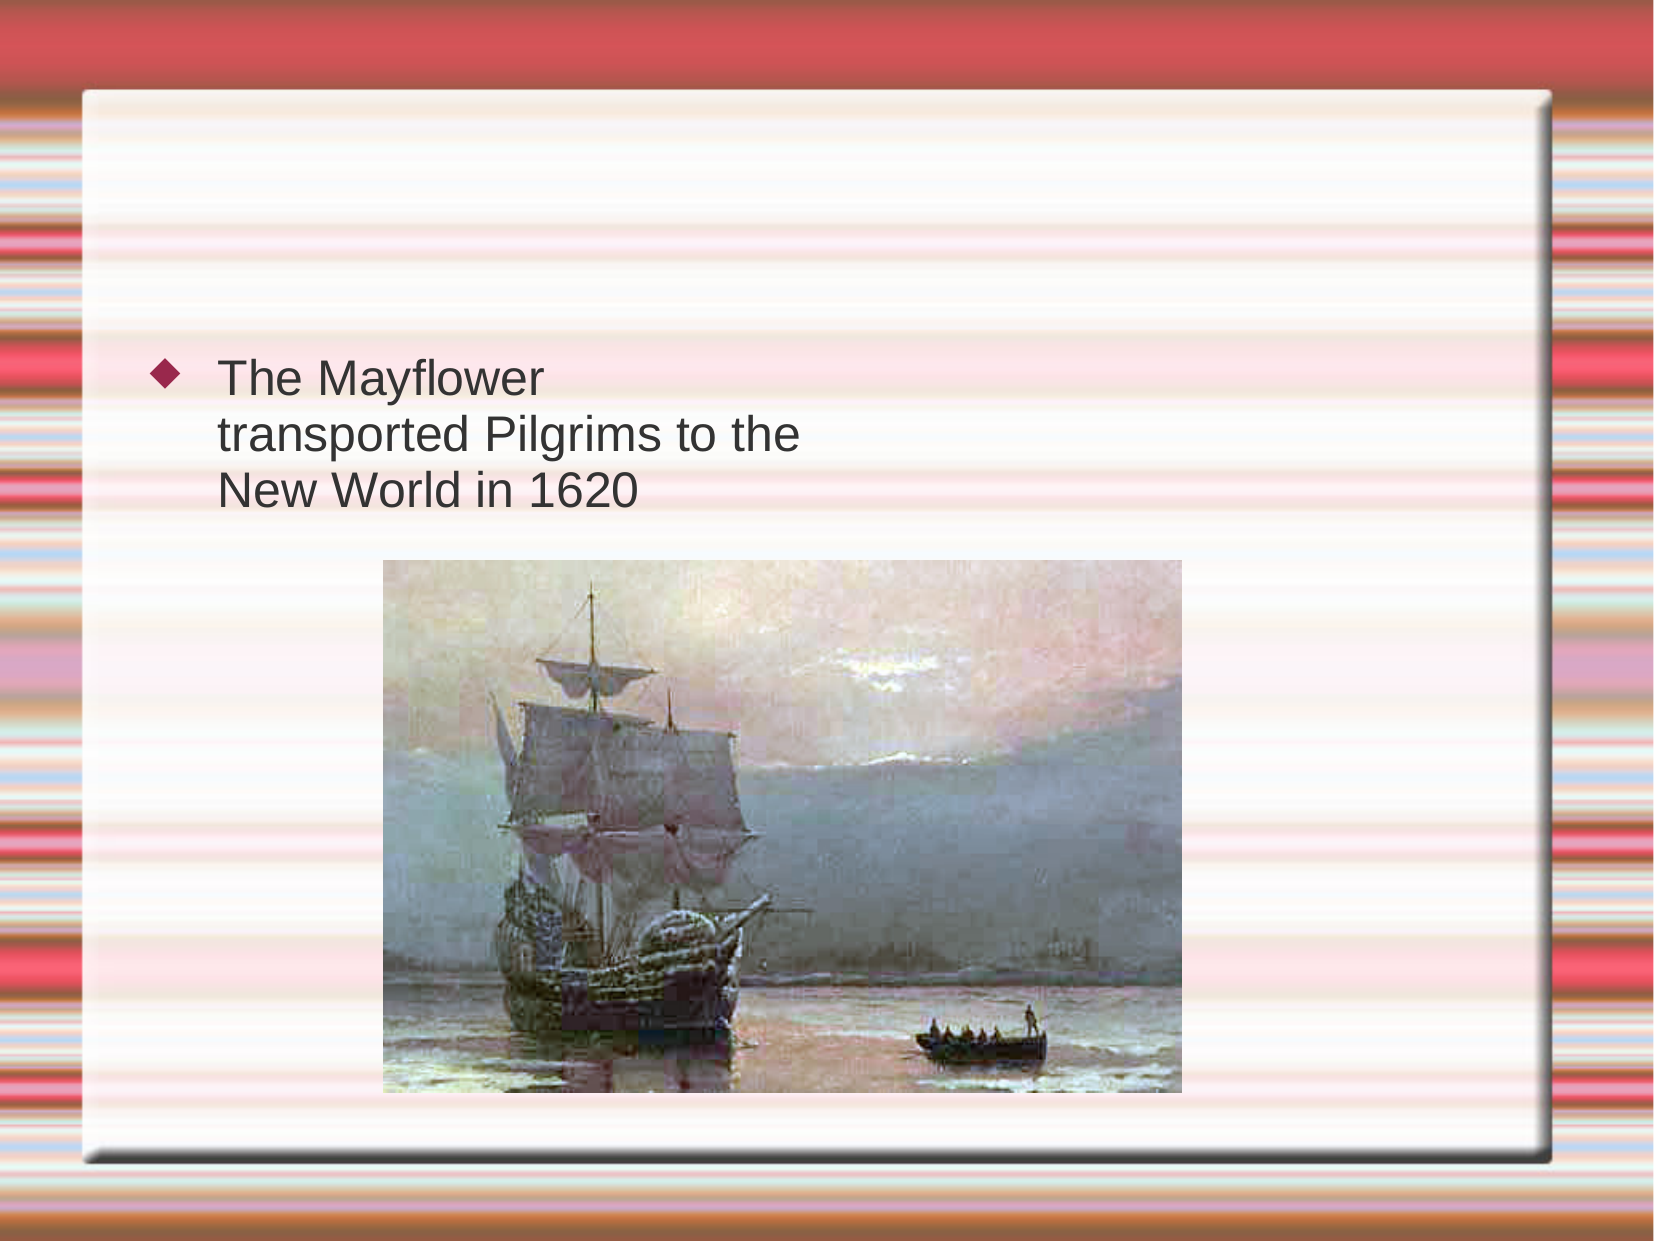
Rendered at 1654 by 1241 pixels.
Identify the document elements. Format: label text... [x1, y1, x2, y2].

picture [0, 0, 1654, 1241]
list The Mayflower transported Pilgrims to the New World in 1620 [134, 350, 809, 1132]
